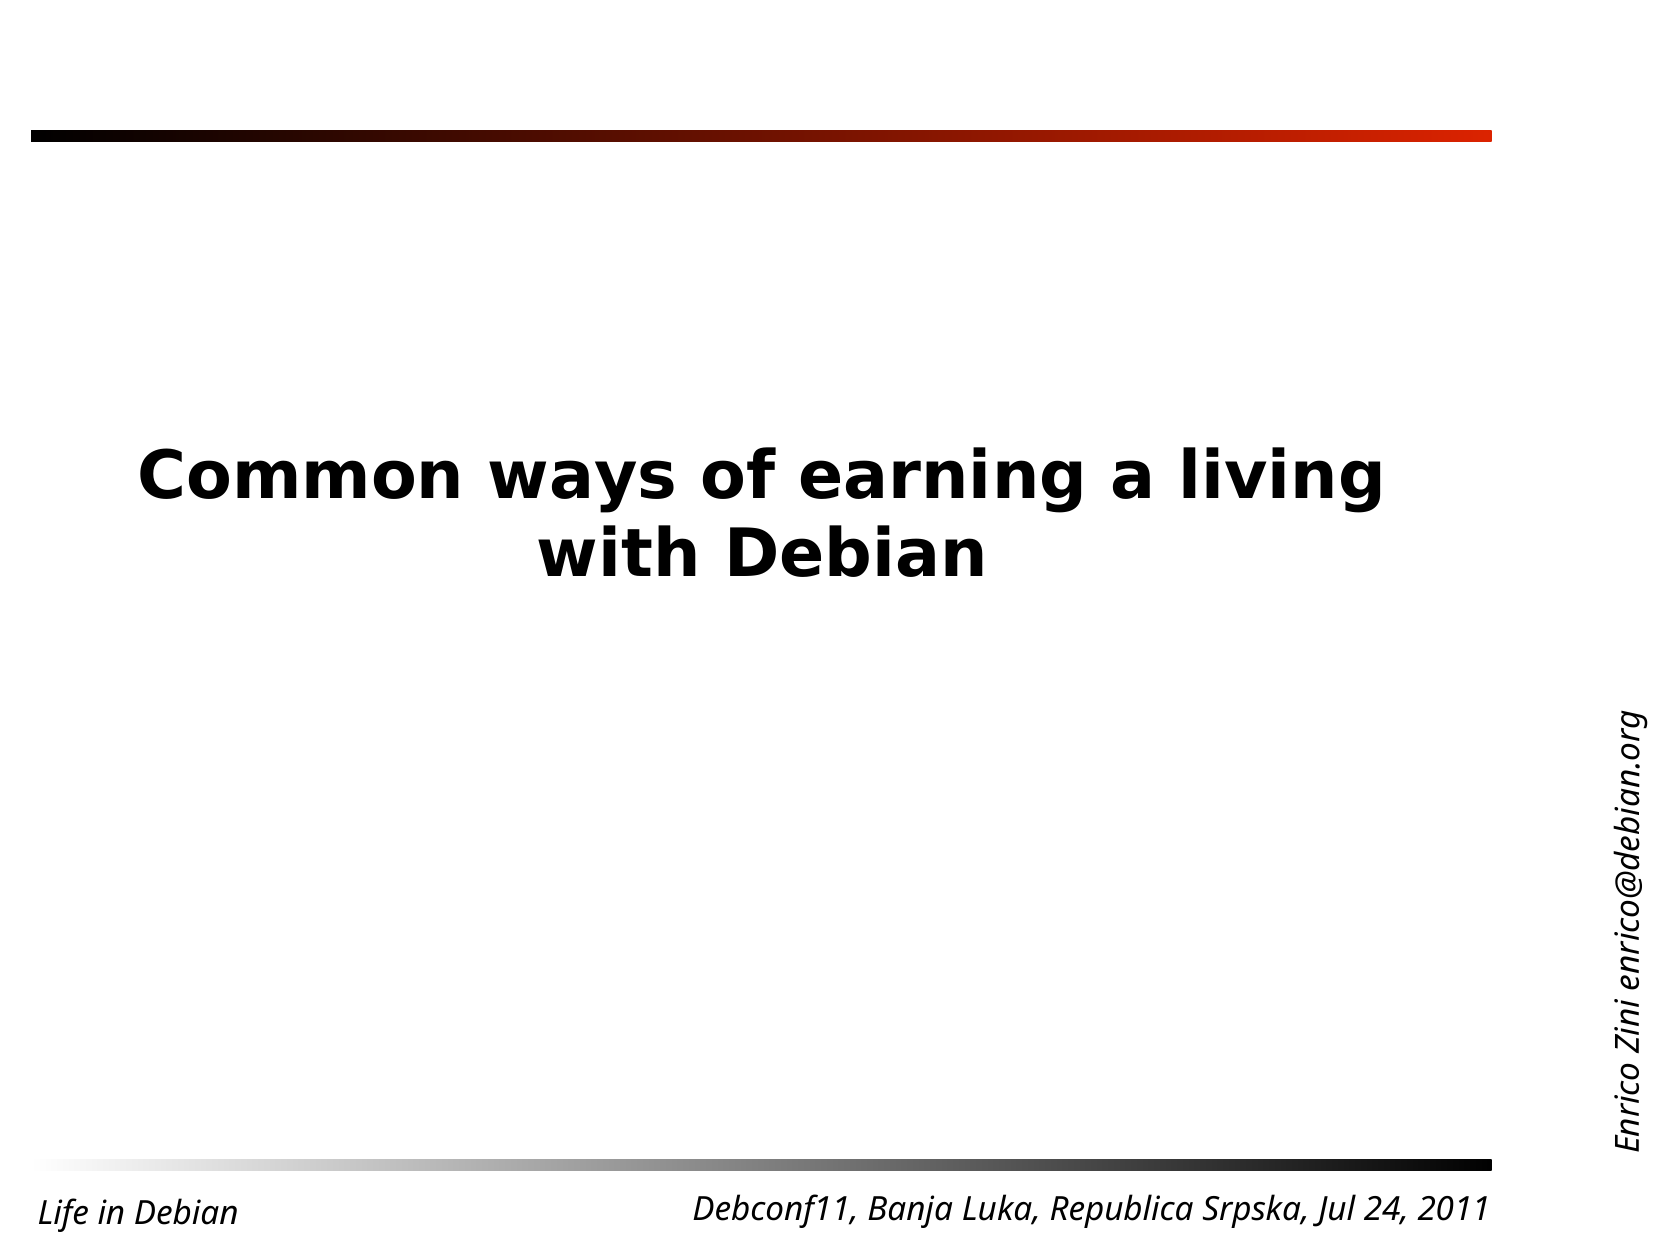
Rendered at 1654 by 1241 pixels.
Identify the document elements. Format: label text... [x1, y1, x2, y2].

text_box Common ways of earning a living with Debian [30, 436, 1495, 593]
